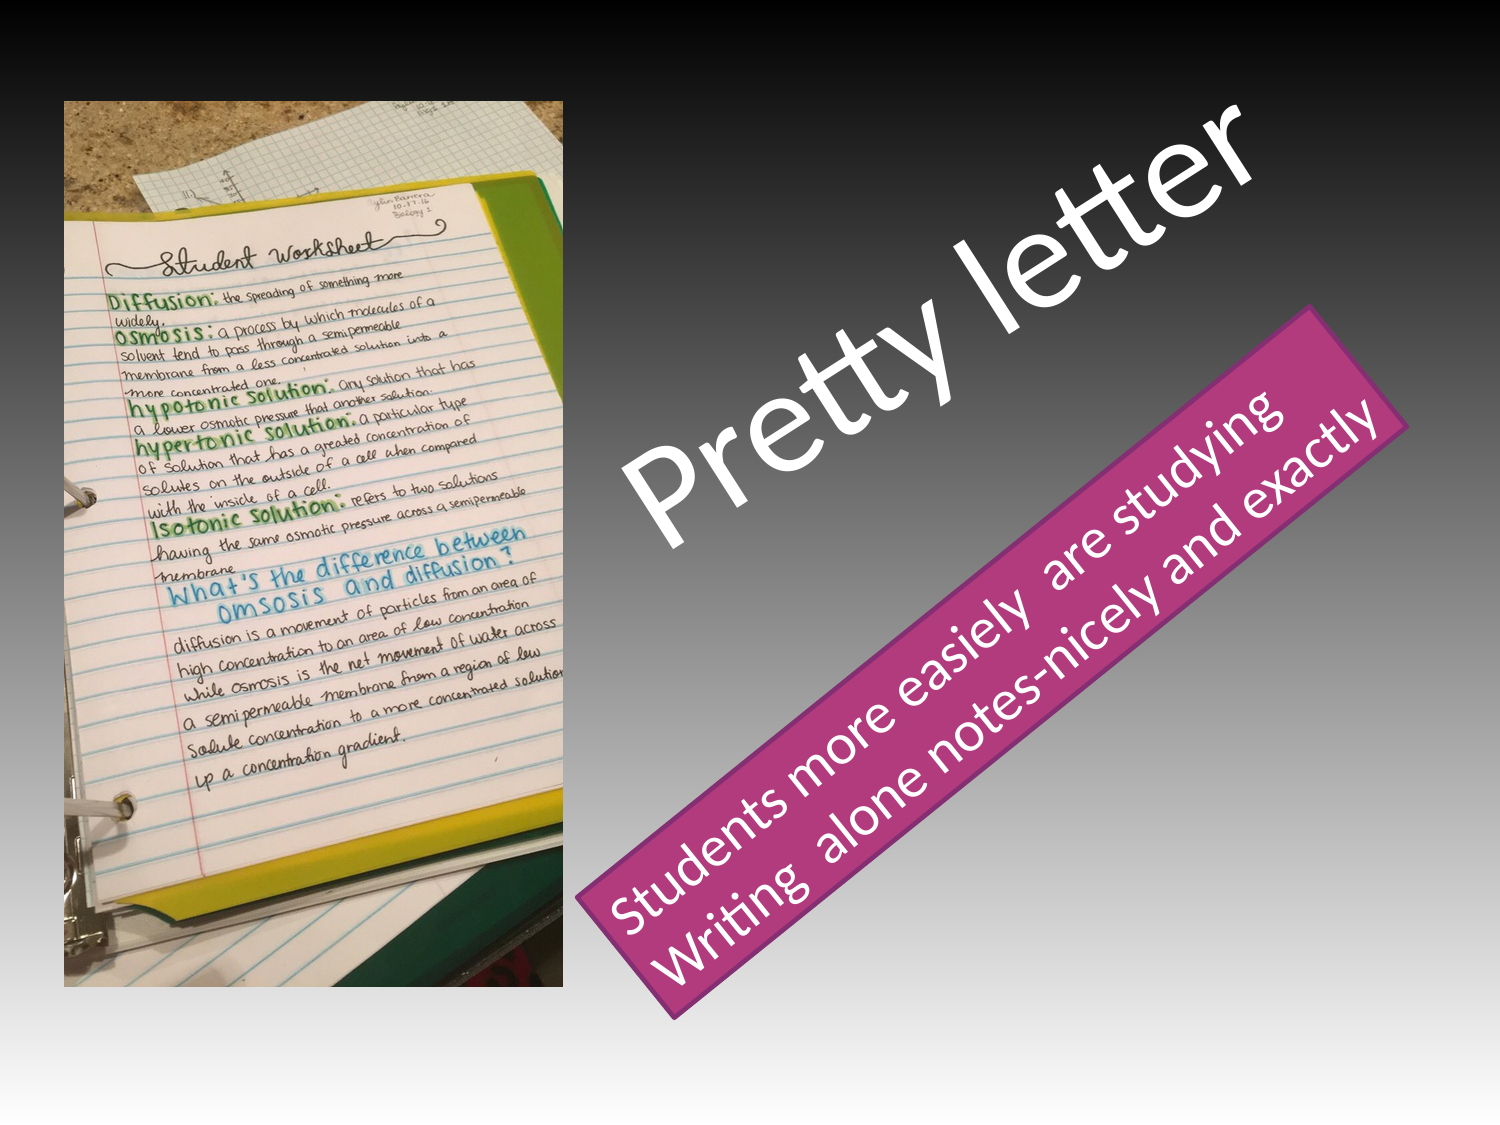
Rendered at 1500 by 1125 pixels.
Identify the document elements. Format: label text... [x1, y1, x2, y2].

text_box Pretty letter [566, 3, 1339, 596]
text_box Students more easiely are studying Writing alone notes-nicely and exactly [577, 306, 1407, 1018]
picture [64, 101, 563, 987]
